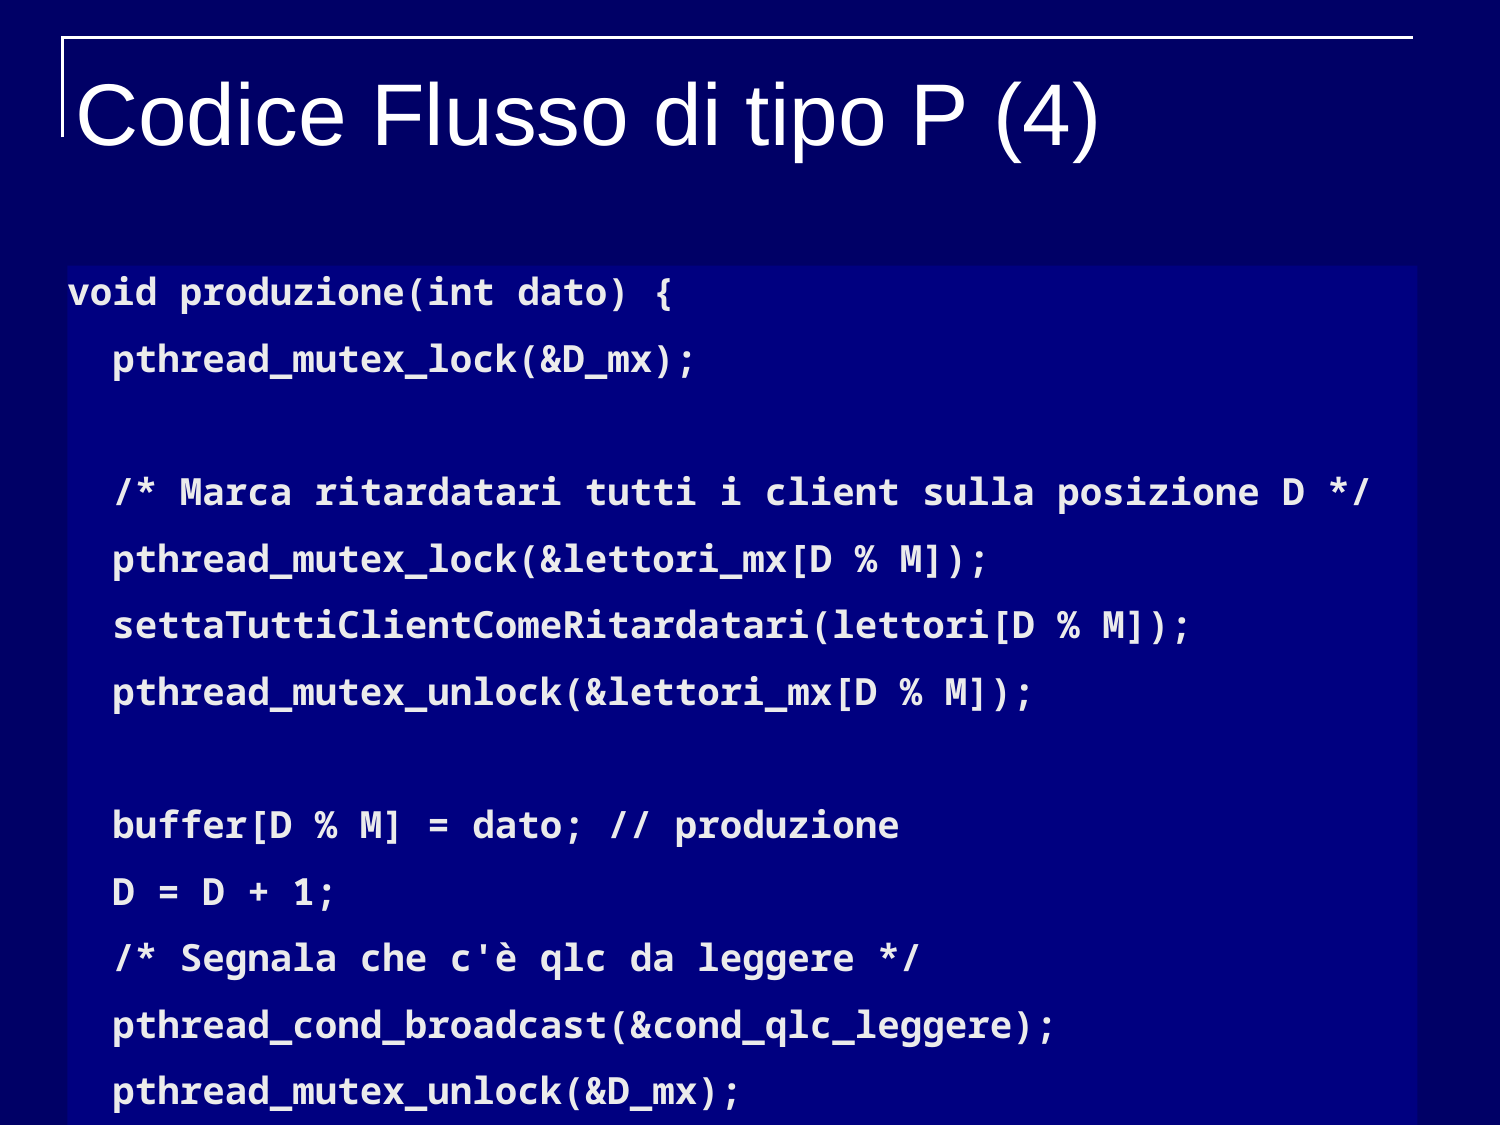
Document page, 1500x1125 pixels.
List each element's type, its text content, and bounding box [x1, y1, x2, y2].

title Codice Flusso di tipo P (4) [75, 52, 1426, 178]
list void produzione(int dato) { pthread_mutex_lock(&D_mx); /* Marca ritardatari tutti i client sulla posizione D */ pthread_mutex_lock(&lettori_mx[D % M]); settaTuttiClientComeRitardatari(lettori[D % M]); pthread_mutex_unlock(&lettori_mx[D % M]); buffer[D % M] = dato; // produzione D = D + 1; /* Segnala che c'è qlc da leggere */ pthread_cond_broadcast(&cond_qlc_leggere); pthread_mutex_unlock(&D_mx); } [67, 265, 1418, 1064]
